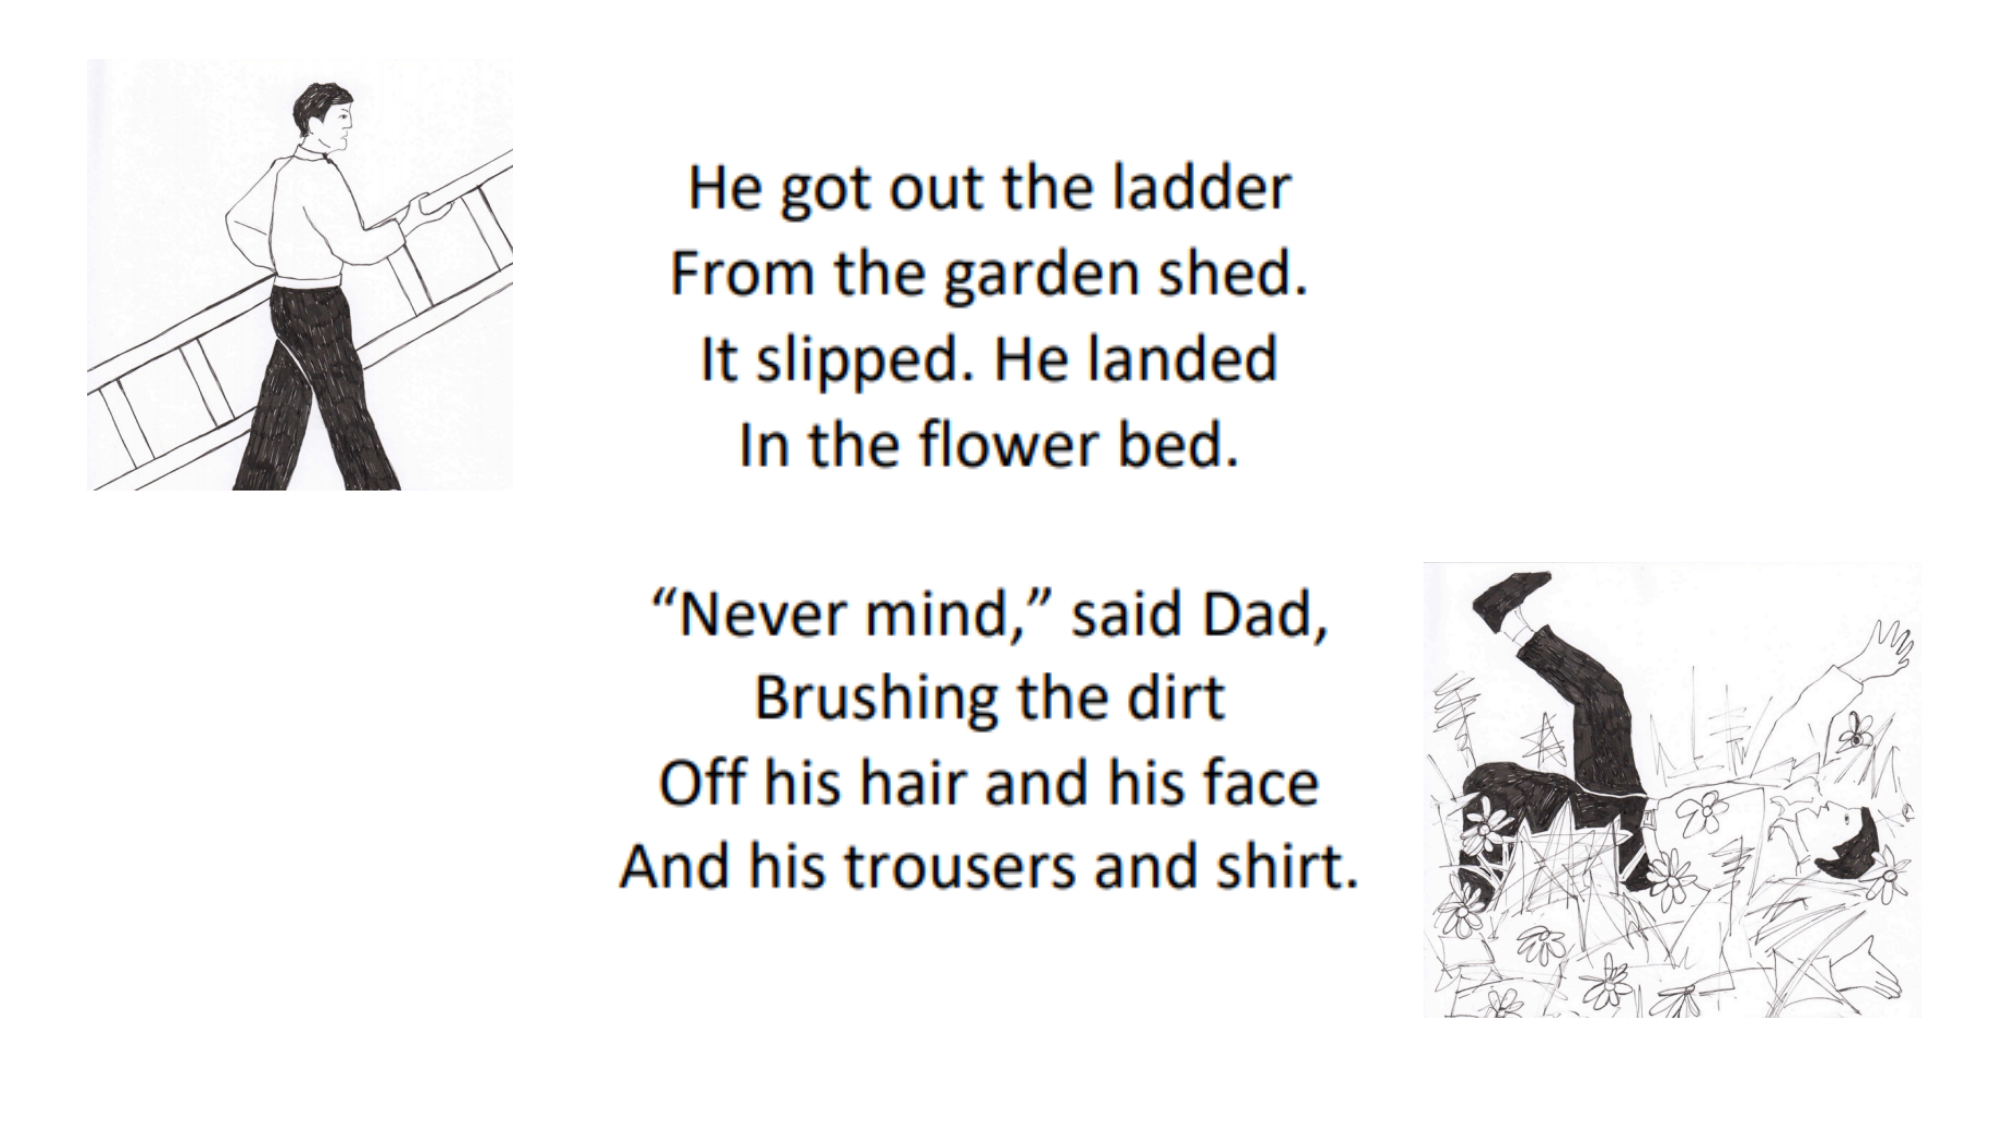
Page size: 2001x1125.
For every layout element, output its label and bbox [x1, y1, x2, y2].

picture [85, 59, 1925, 1020]
